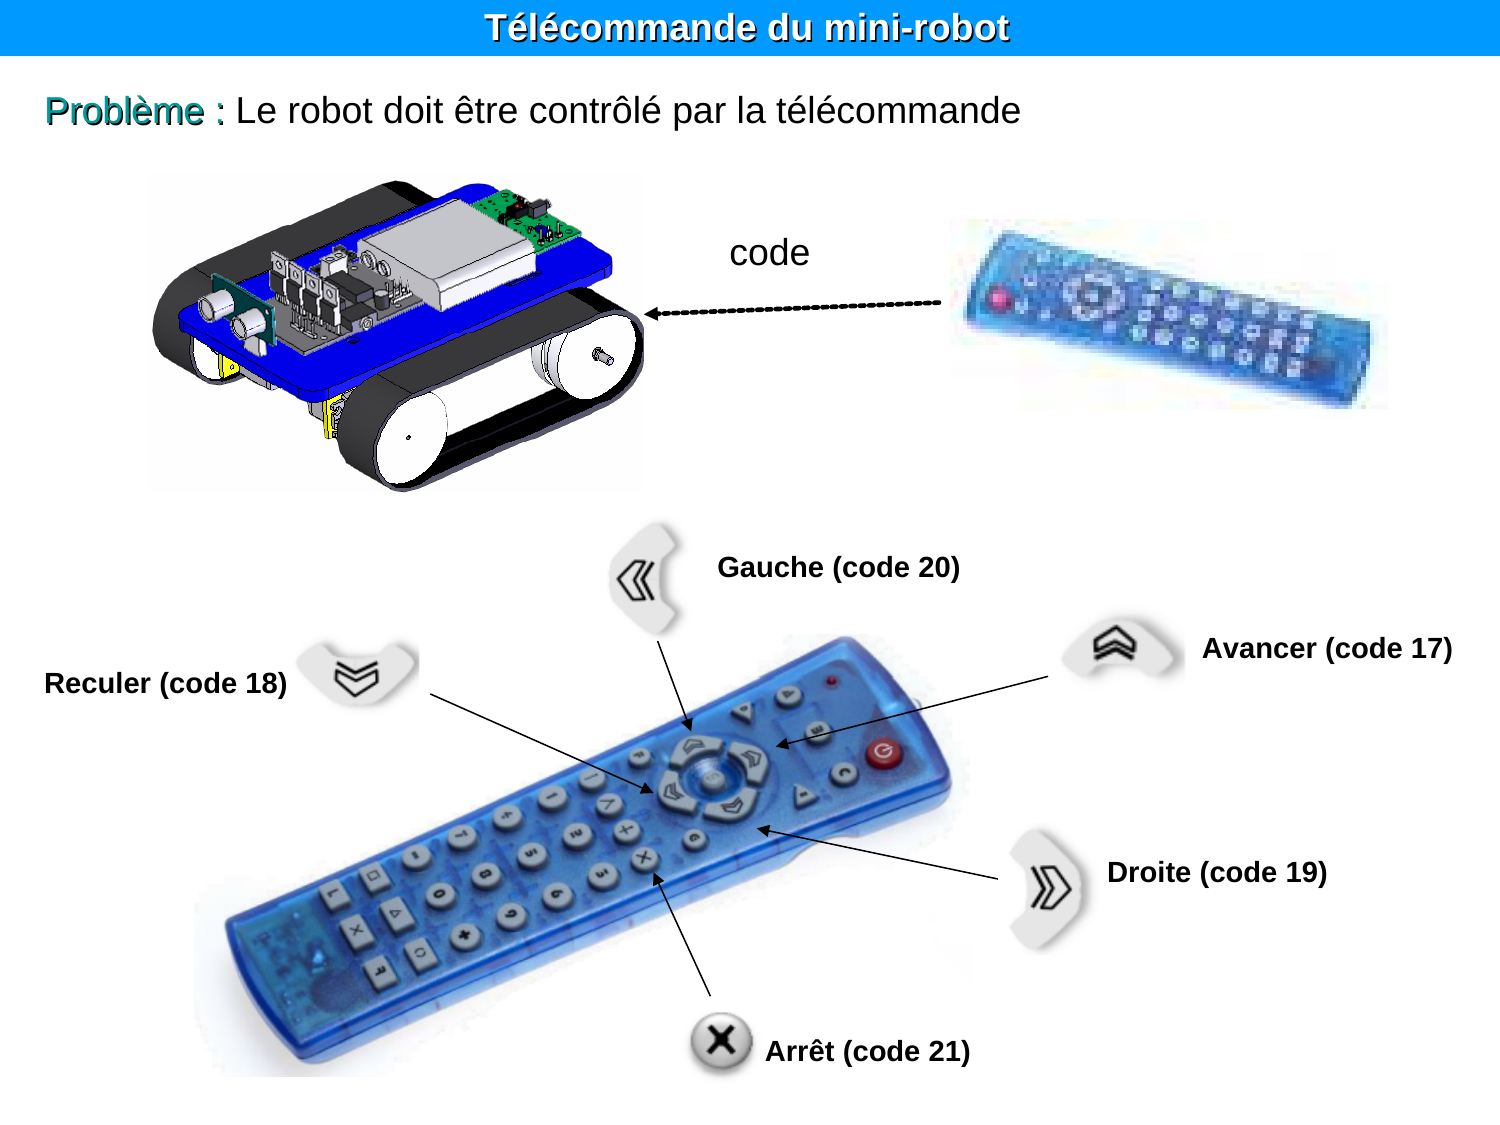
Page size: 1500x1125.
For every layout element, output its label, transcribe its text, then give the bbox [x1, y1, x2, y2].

text_box Arrêt (code 21) [763, 1024, 1007, 1076]
picture [1056, 594, 1188, 696]
text_box Reculer (code 18) [29, 656, 289, 708]
text_box Problème : Le robot doit être contrôlé par la télécommande [29, 78, 1117, 139]
picture [998, 822, 1100, 955]
picture [194, 516, 973, 1094]
text_box Gauche (code 20) [702, 540, 1019, 592]
text_box Droite (code 19) [1100, 846, 1360, 897]
picture [950, 219, 1388, 421]
text_box Avancer (code 17) [1188, 621, 1474, 672]
text_box Télécommande du mini-robot [0, 0, 1500, 56]
picture [147, 172, 644, 493]
text_box code [714, 219, 908, 281]
